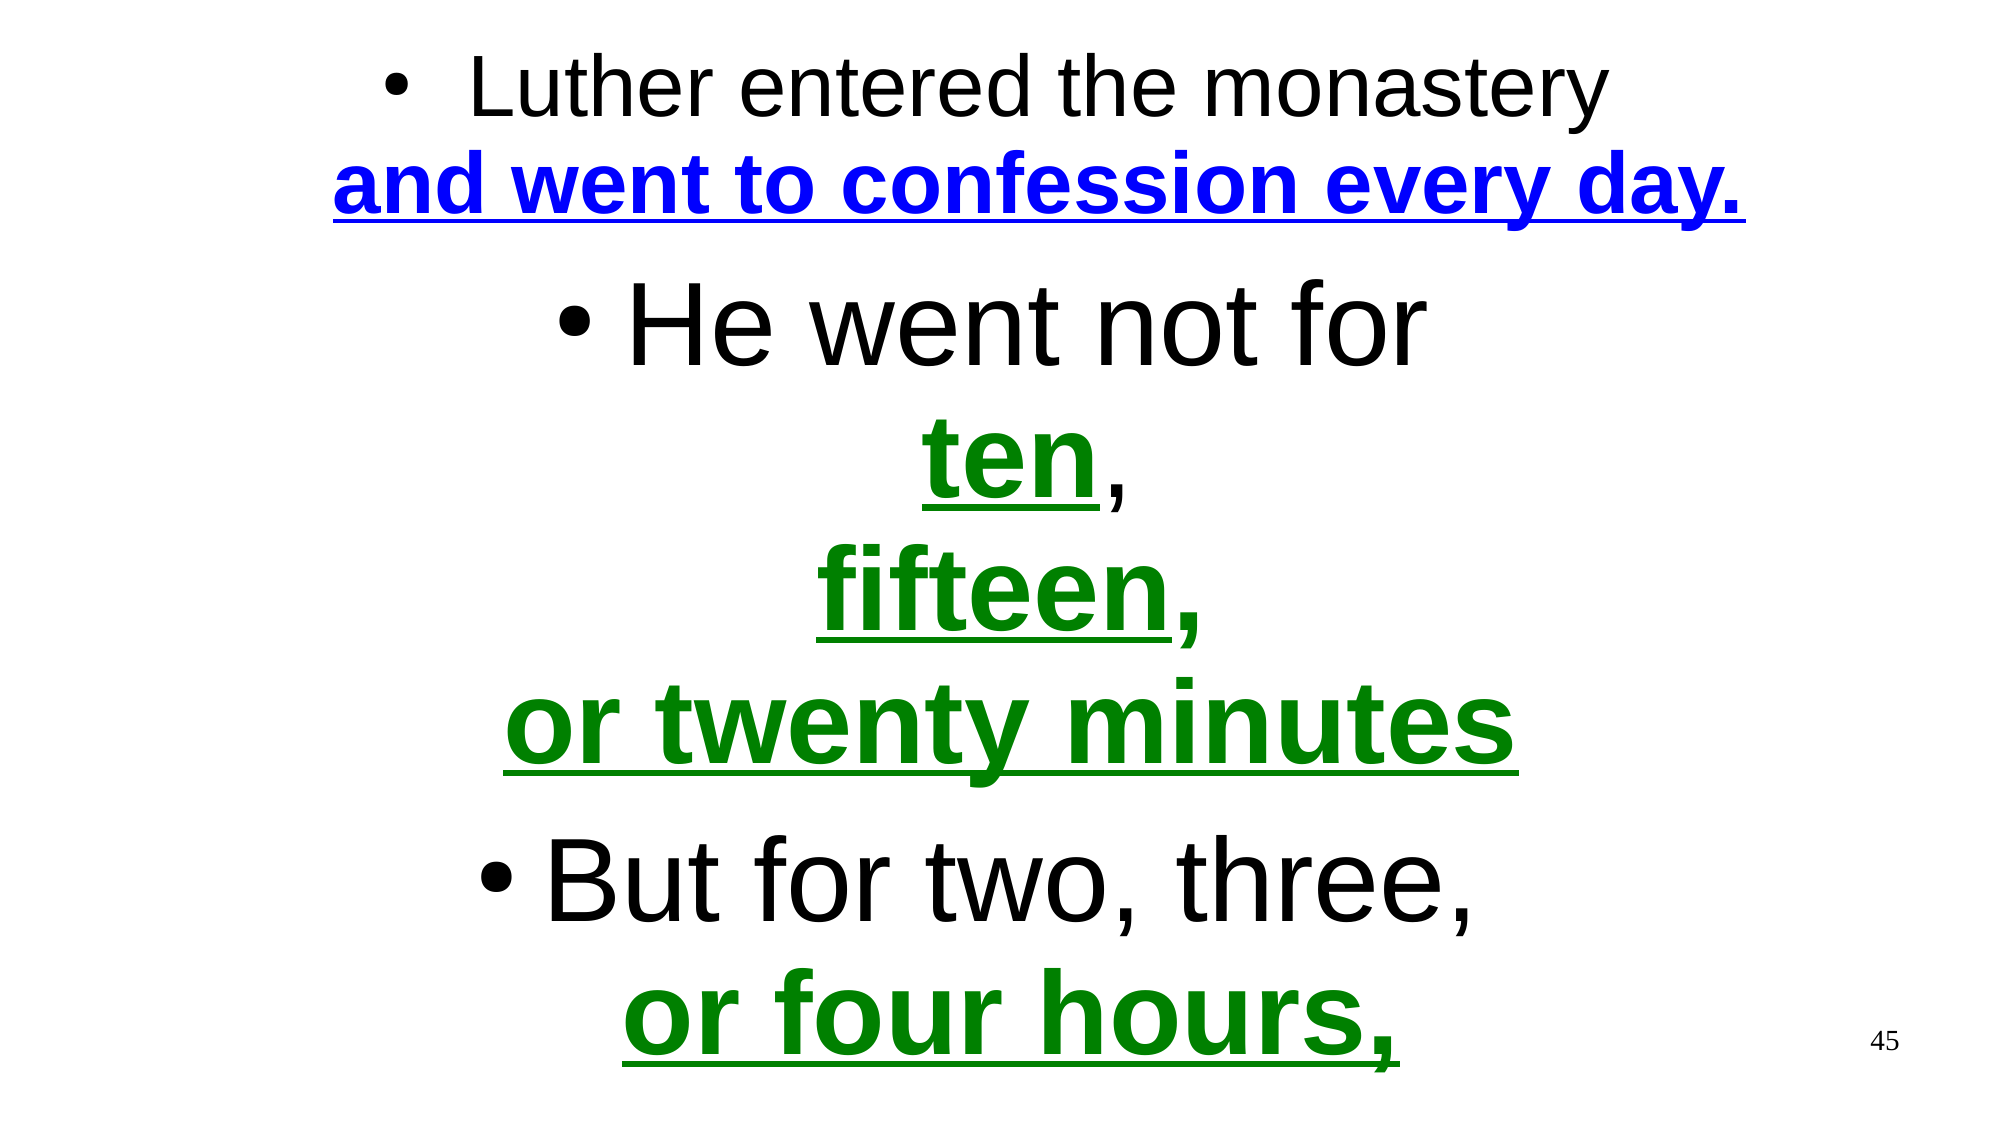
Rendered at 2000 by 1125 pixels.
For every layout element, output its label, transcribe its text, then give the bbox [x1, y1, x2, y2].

list Luther entered the monastery and went to confession every day. He went not for ten, fifteen, or twenty minutes But for two, three, or four hours, [37, 37, 1951, 1088]
